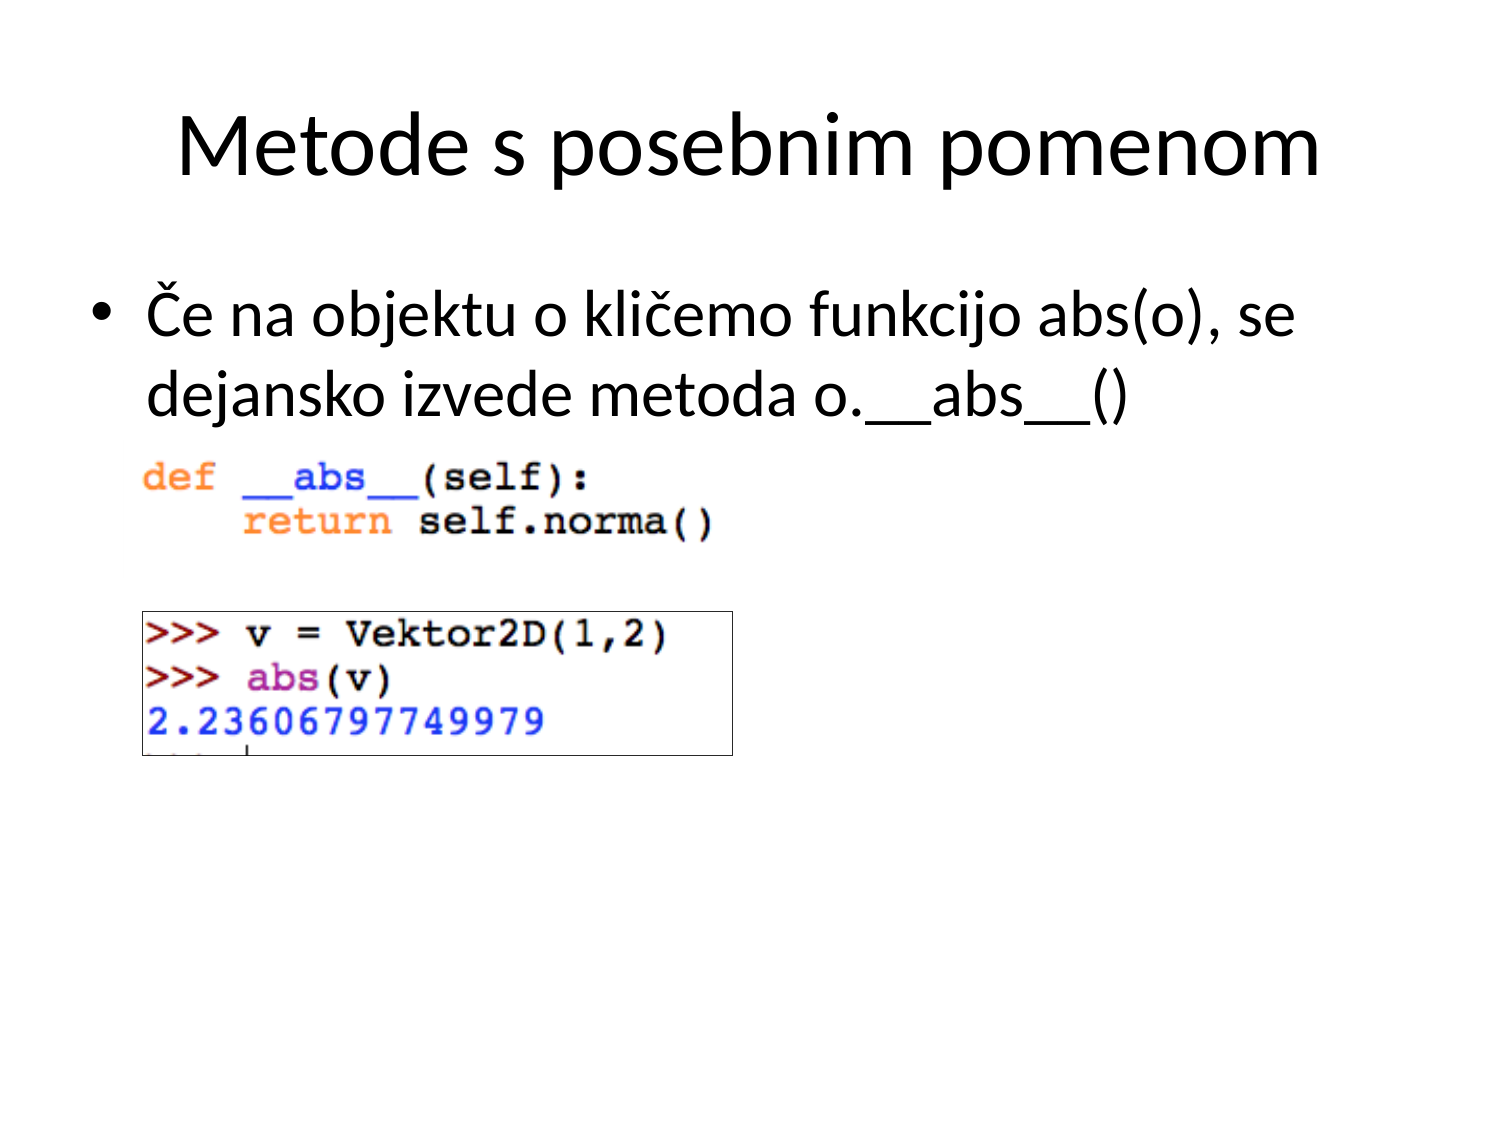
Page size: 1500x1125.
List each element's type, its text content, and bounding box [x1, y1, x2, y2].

list Če na objektu o kličemo funkcijo abs(o), se dejansko izvede metoda o.__abs__() [75, 262, 1425, 1005]
picture [142, 611, 733, 756]
title Metode s posebnim pomenom [75, 45, 1425, 233]
picture [122, 440, 979, 578]
